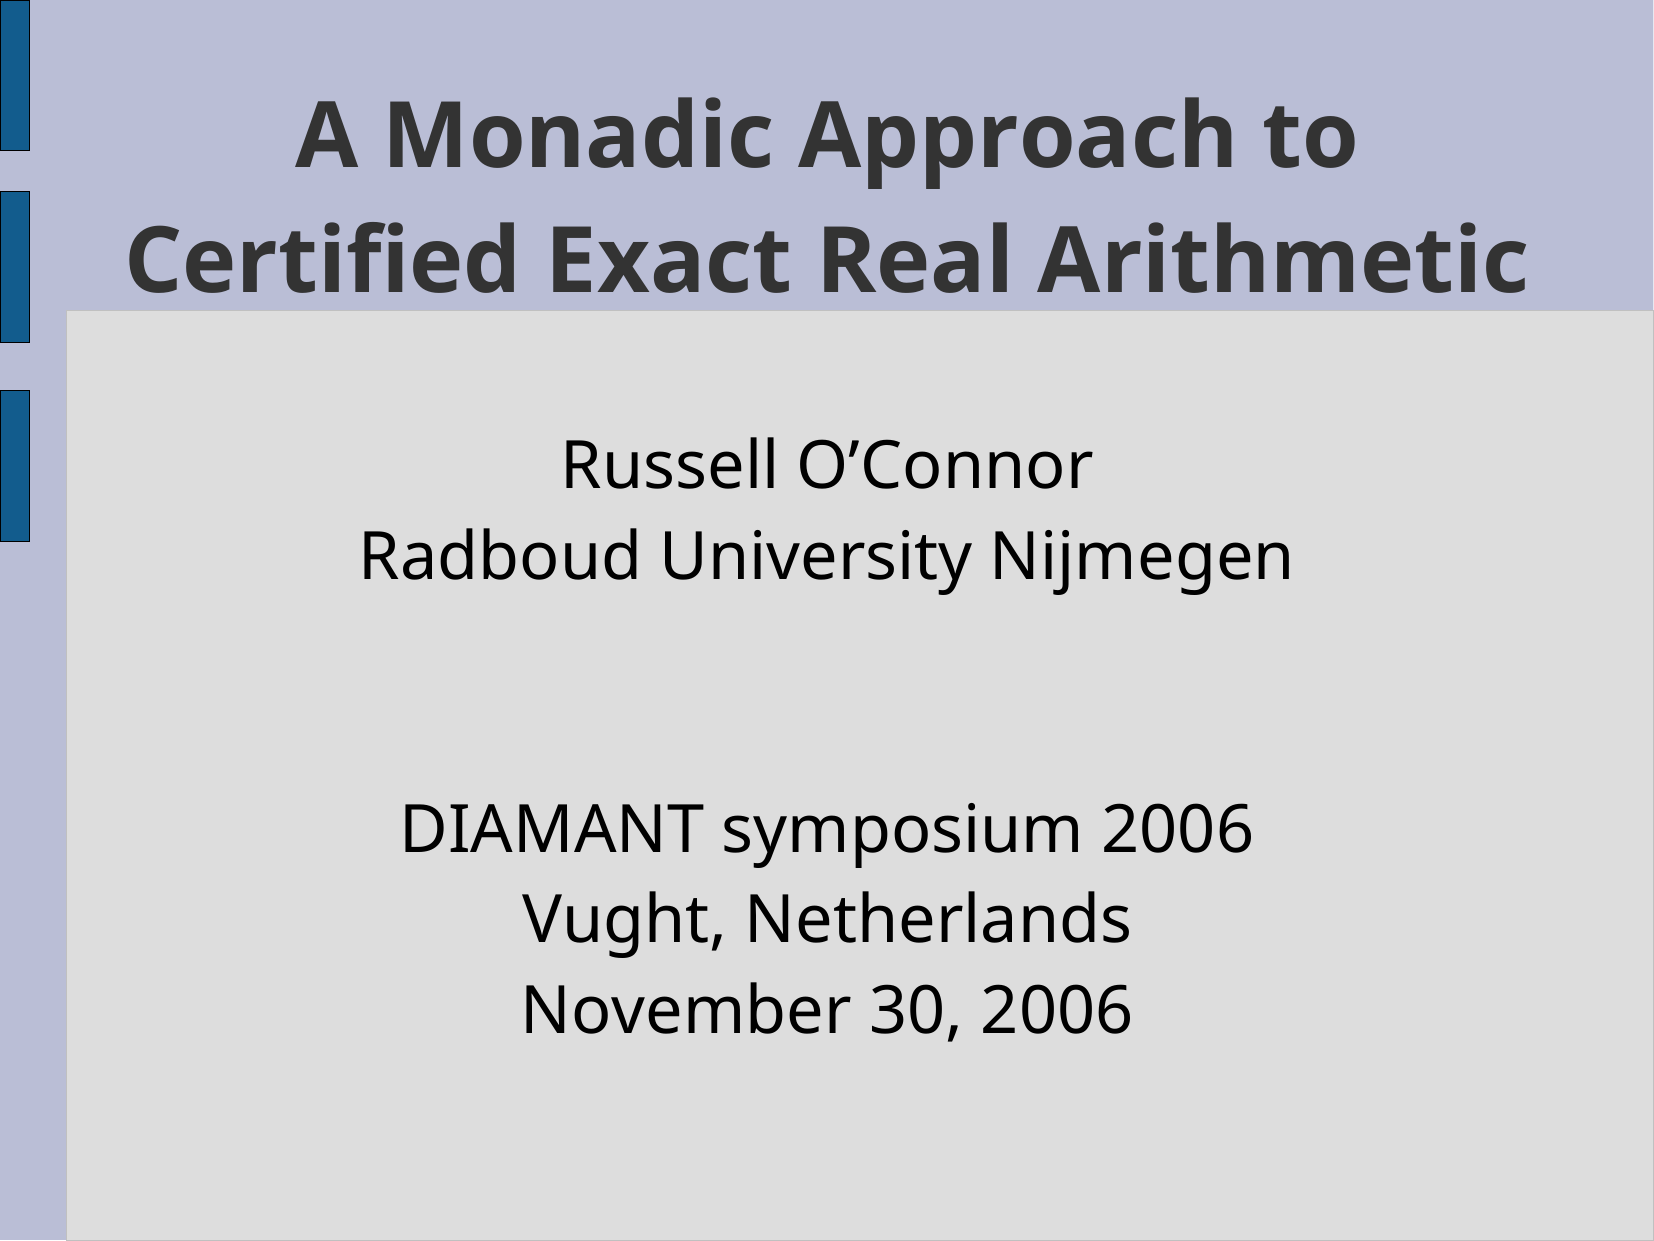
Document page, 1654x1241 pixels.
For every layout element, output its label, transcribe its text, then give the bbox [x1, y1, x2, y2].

subtitle Russell O’Connor Radboud University Nijmegen DIAMANT symposium 2006 Vught, Netherlands November 30, 2006 [121, 340, 1534, 1131]
title A Monadic Approach to Certified Exact Real Arithmetic [121, 45, 1534, 340]
